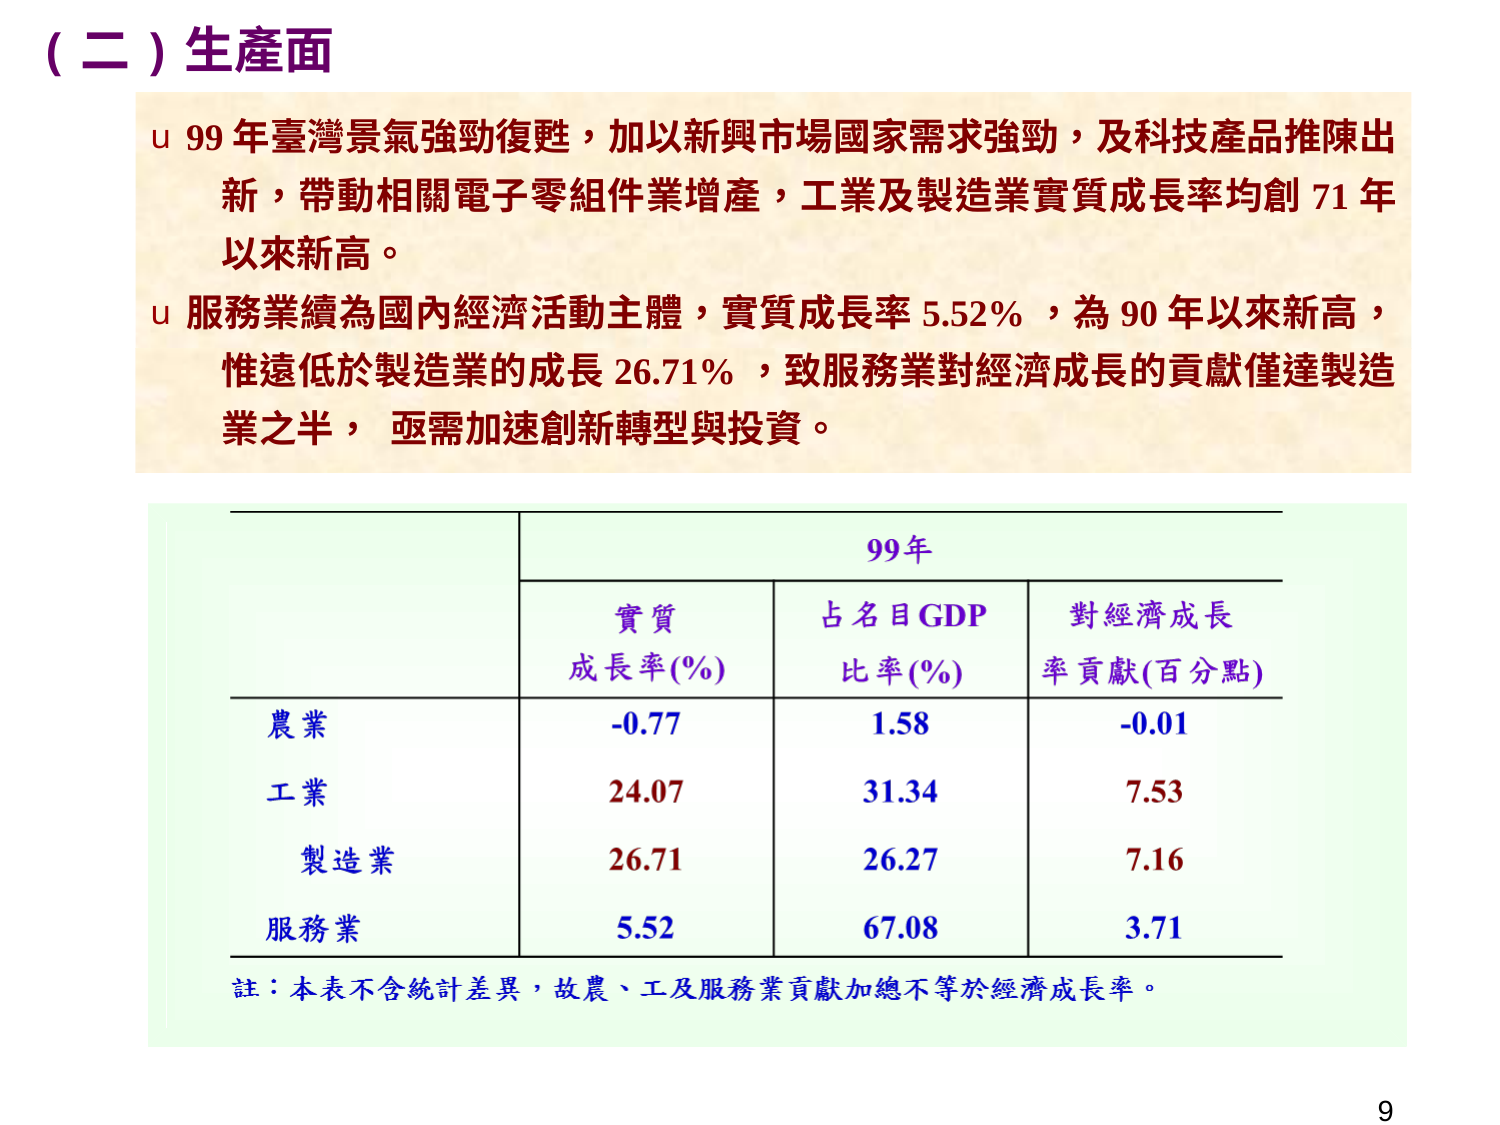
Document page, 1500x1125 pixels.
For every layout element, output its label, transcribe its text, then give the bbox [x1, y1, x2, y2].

picture [213, 512, 1284, 1029]
text_box (二)生產面 [23, 10, 509, 86]
text_box [147, 503, 1407, 1047]
text_box 99年臺灣景氣強勁復甦，加以新興市場國家需求強勁，及科技產品推陳出新，帶動相關電子零組件業增產，工業及製造業實質成長率均創71年以來新高。 服務業續為國內經濟活動主體，實質成長率5.52%，為90年以來新高，惟遠低於製造業的成長26.71%，致服務業對經濟成長的貢獻僅達製造業之半， 亟需加速創新轉型與投資。 [135, 92, 1412, 473]
text_box [1362, 1084, 1500, 1125]
